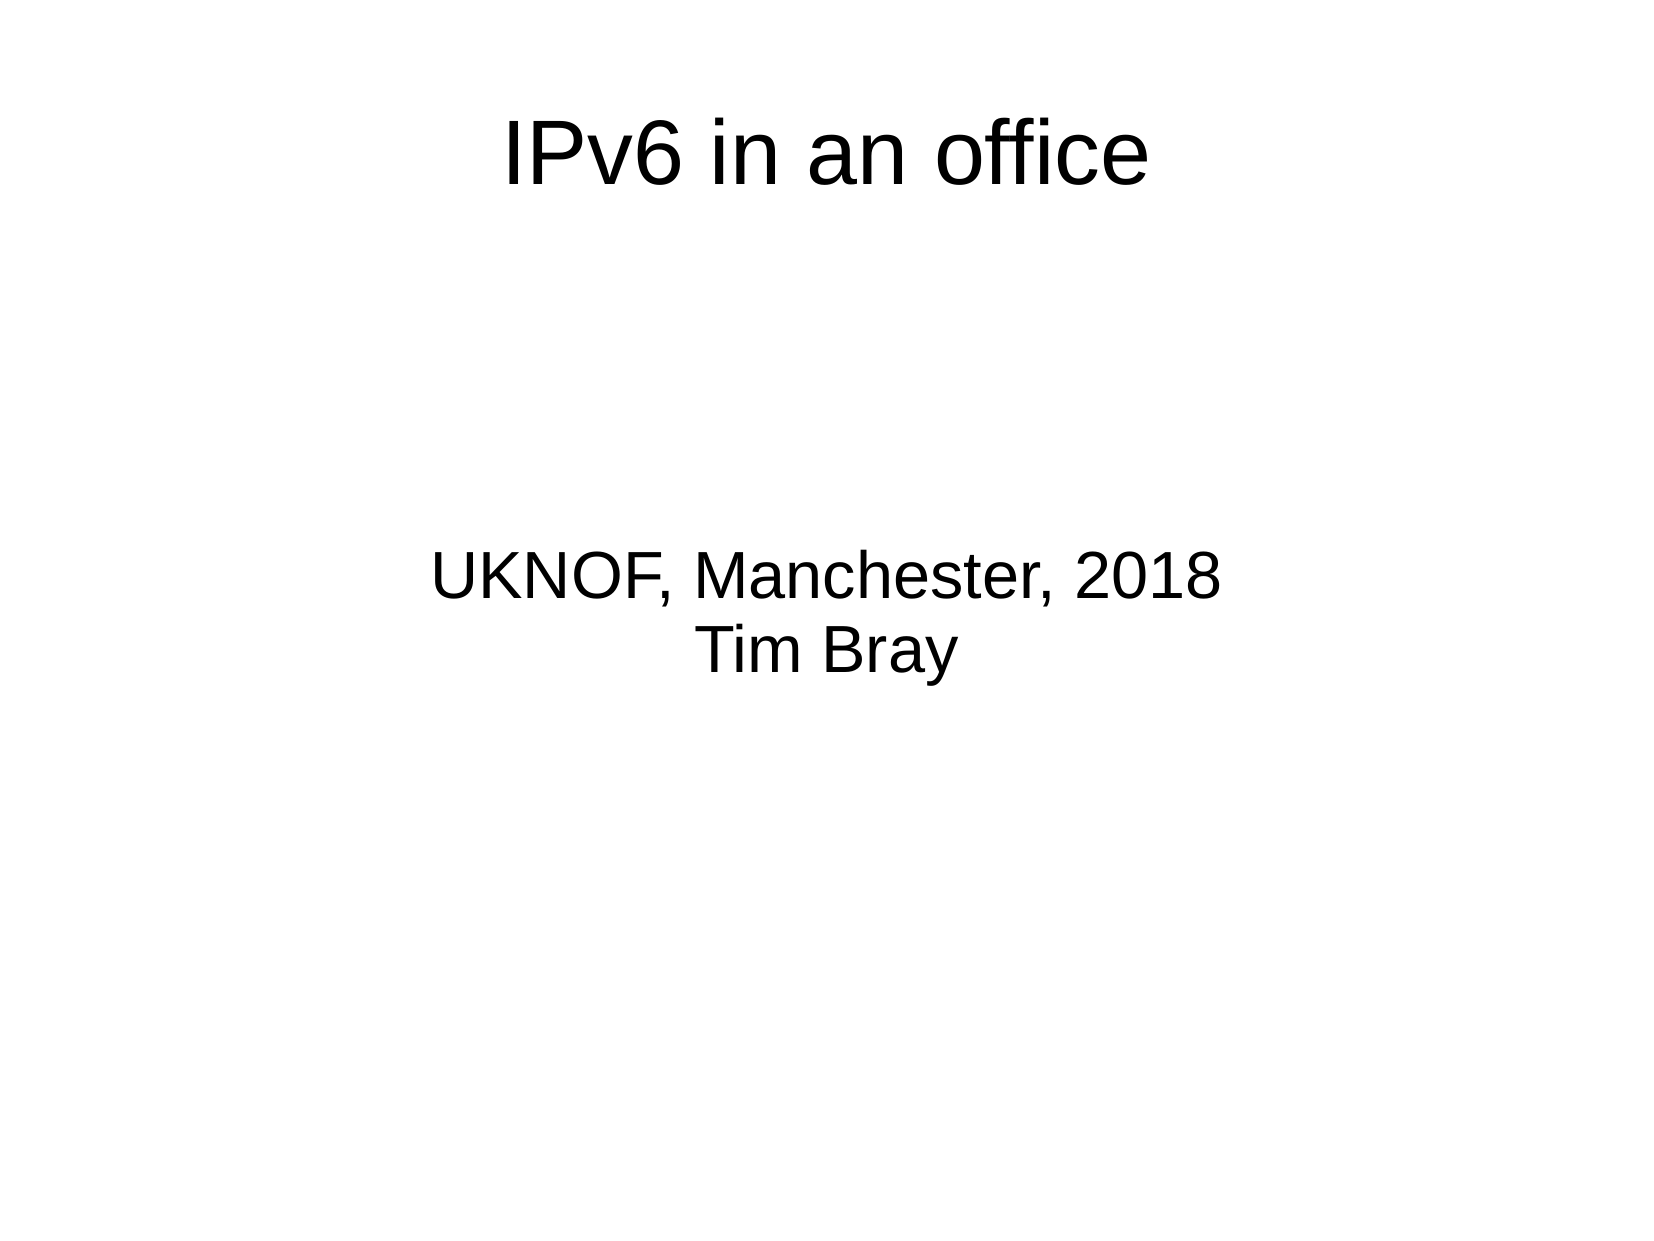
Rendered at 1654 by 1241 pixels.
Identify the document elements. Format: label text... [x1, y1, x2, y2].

subtitle UKNOF, Manchester, 2018 Tim Bray [82, 290, 1571, 1010]
title IPv6 in an office [82, 49, 1571, 257]
